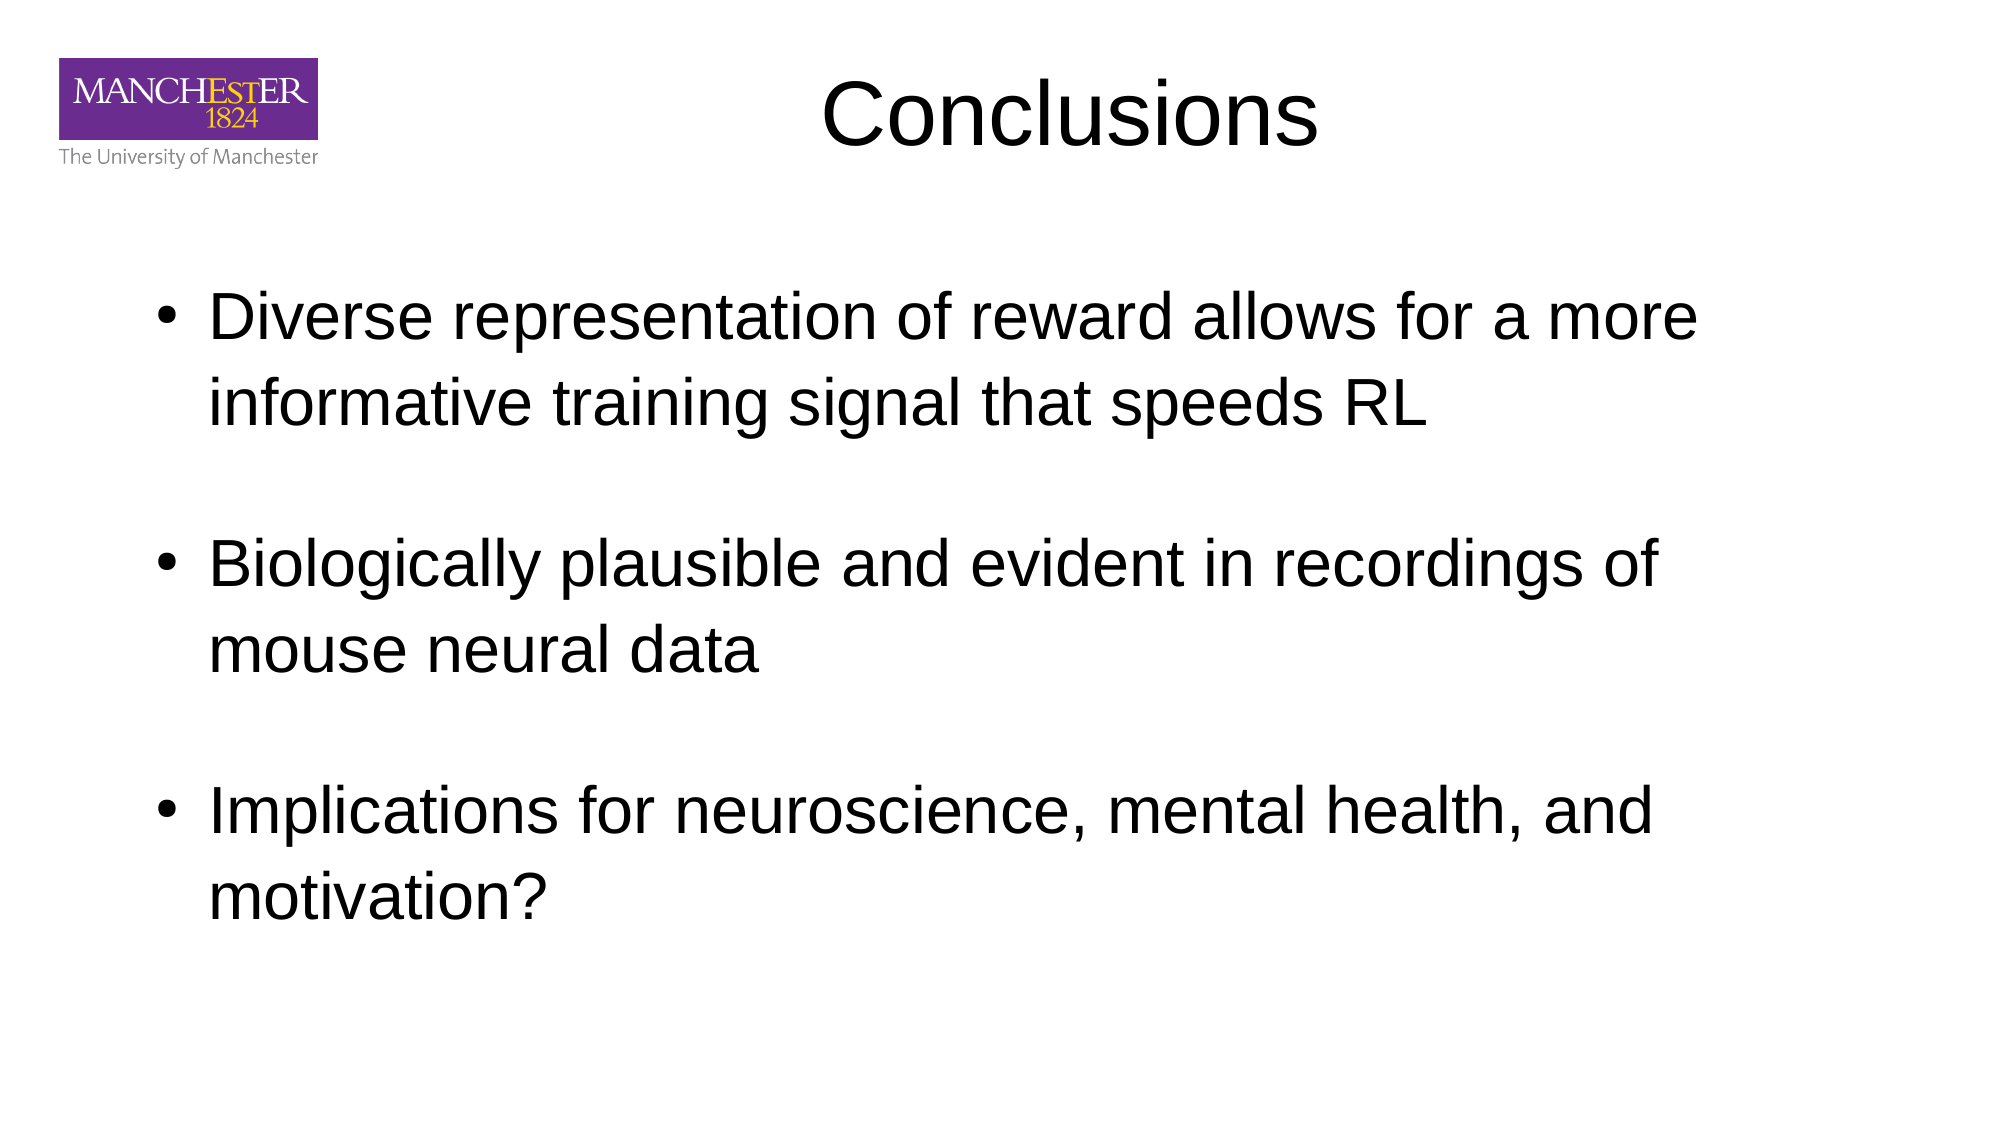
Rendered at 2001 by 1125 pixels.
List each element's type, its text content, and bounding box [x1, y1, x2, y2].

title Conclusions [338, 44, 1804, 183]
picture [59, 58, 318, 169]
list Diverse representation of reward allows for a more informative training signal that speeds RL Biologically plausible and evident in recordings of mouse neural data Implications for neuroscience, mental health, and motivation? [137, 267, 1863, 1055]
